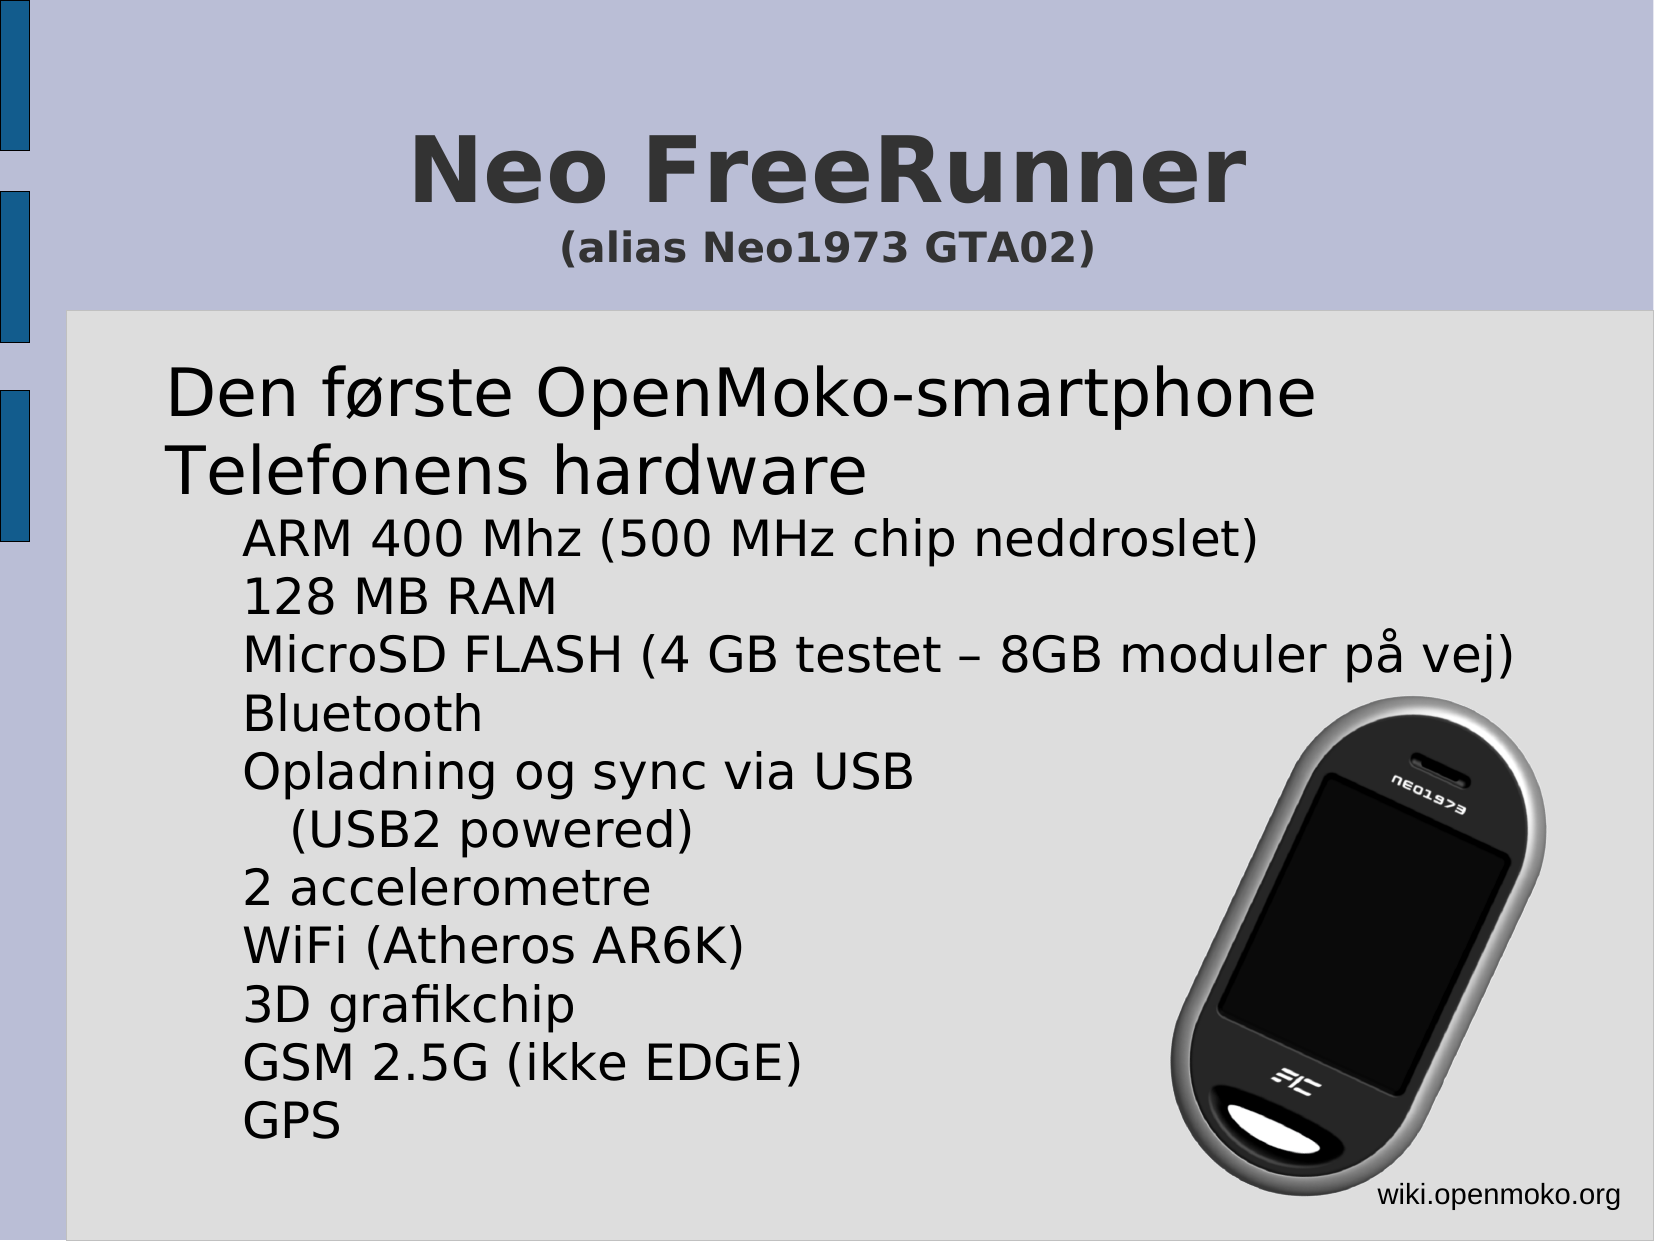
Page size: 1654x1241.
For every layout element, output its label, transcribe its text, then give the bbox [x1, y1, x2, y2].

picture [1122, 649, 1594, 1241]
title Neo FreeRunner (alias Neo1973 GTA02) [121, 91, 1534, 299]
list Den første OpenMoko-smartphone Telefonens hardware ARM 400 Mhz (500 MHz chip neddroslet) 128 MB RAM MicroSD FLASH (4 GB testet – 8GB moduler på vej) Bluetooth Opladning og sync via USB (USB2 powered) 2 accelerometre WiFi (Atheros AR6K) 3D grafikchip GSM 2.5G (ikke EDGE) GPS [147, 354, 1595, 1151]
